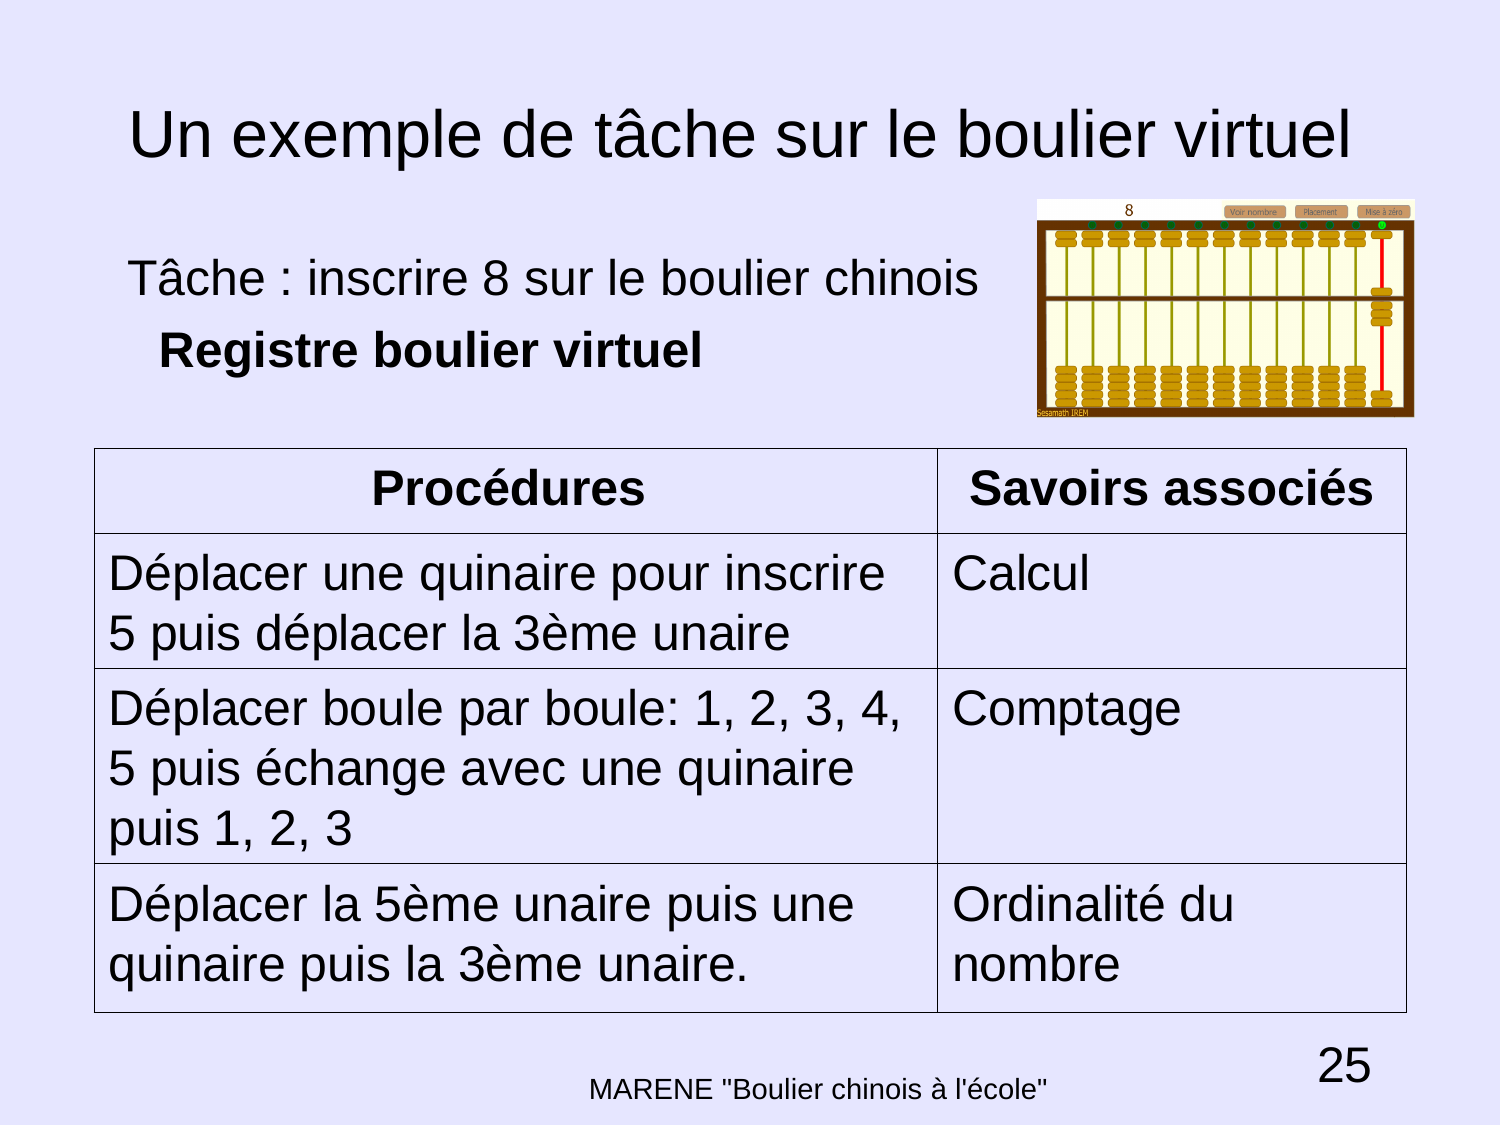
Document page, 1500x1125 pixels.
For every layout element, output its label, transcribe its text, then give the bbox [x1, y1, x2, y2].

text_box Tâche : inscrire 8 sur le boulier chinois Registre boulier virtuel [112, 237, 1163, 458]
title Un exemple de tâche sur le boulier virtuel [0, 37, 1500, 225]
table_cell Comptage [938, 669, 1406, 863]
table_header Procédures [95, 449, 937, 533]
table_cell Déplacer boule par boule: 1, 2, 3, 4, 5 puis échange avec une quinaire puis 1, 2, 3 [95, 669, 937, 863]
table_cell Déplacer une quinaire pour inscrire 5 puis déplacer la 3ème unaire [95, 534, 937, 668]
picture [1037, 199, 1415, 418]
table_cell Calcul [938, 534, 1406, 668]
table_cell Ordinalité du nombre [938, 864, 1406, 1012]
table_header Savoirs associés [938, 449, 1406, 533]
table_cell Déplacer la 5ème unaire puis une quinaire puis la 3ème unaire. [95, 864, 937, 1012]
